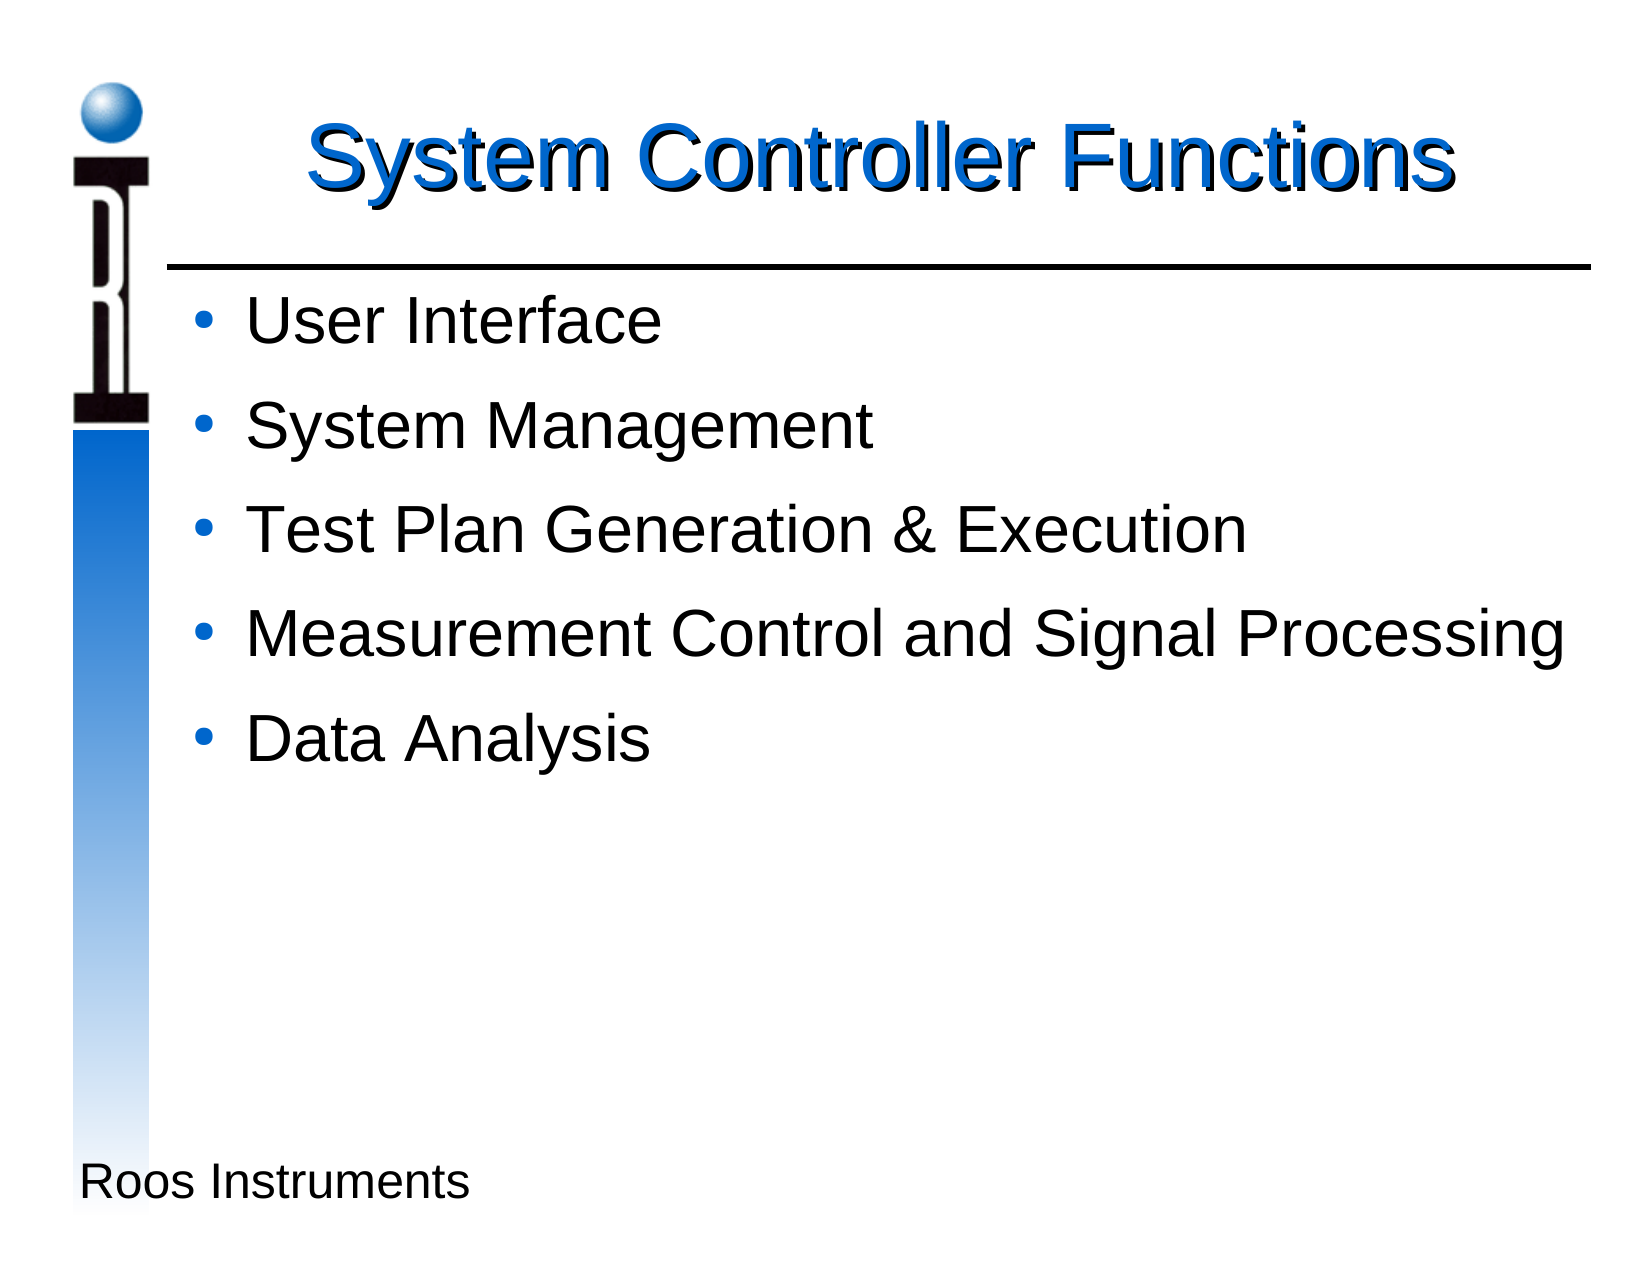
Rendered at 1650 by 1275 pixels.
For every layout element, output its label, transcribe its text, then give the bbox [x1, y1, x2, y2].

list User Interface System Management Test Plan Generation & Execution Measurement Control and Signal Processing Data Analysis [174, 283, 1591, 1094]
picture [69, 78, 154, 430]
title System Controller Functions [171, 59, 1591, 253]
